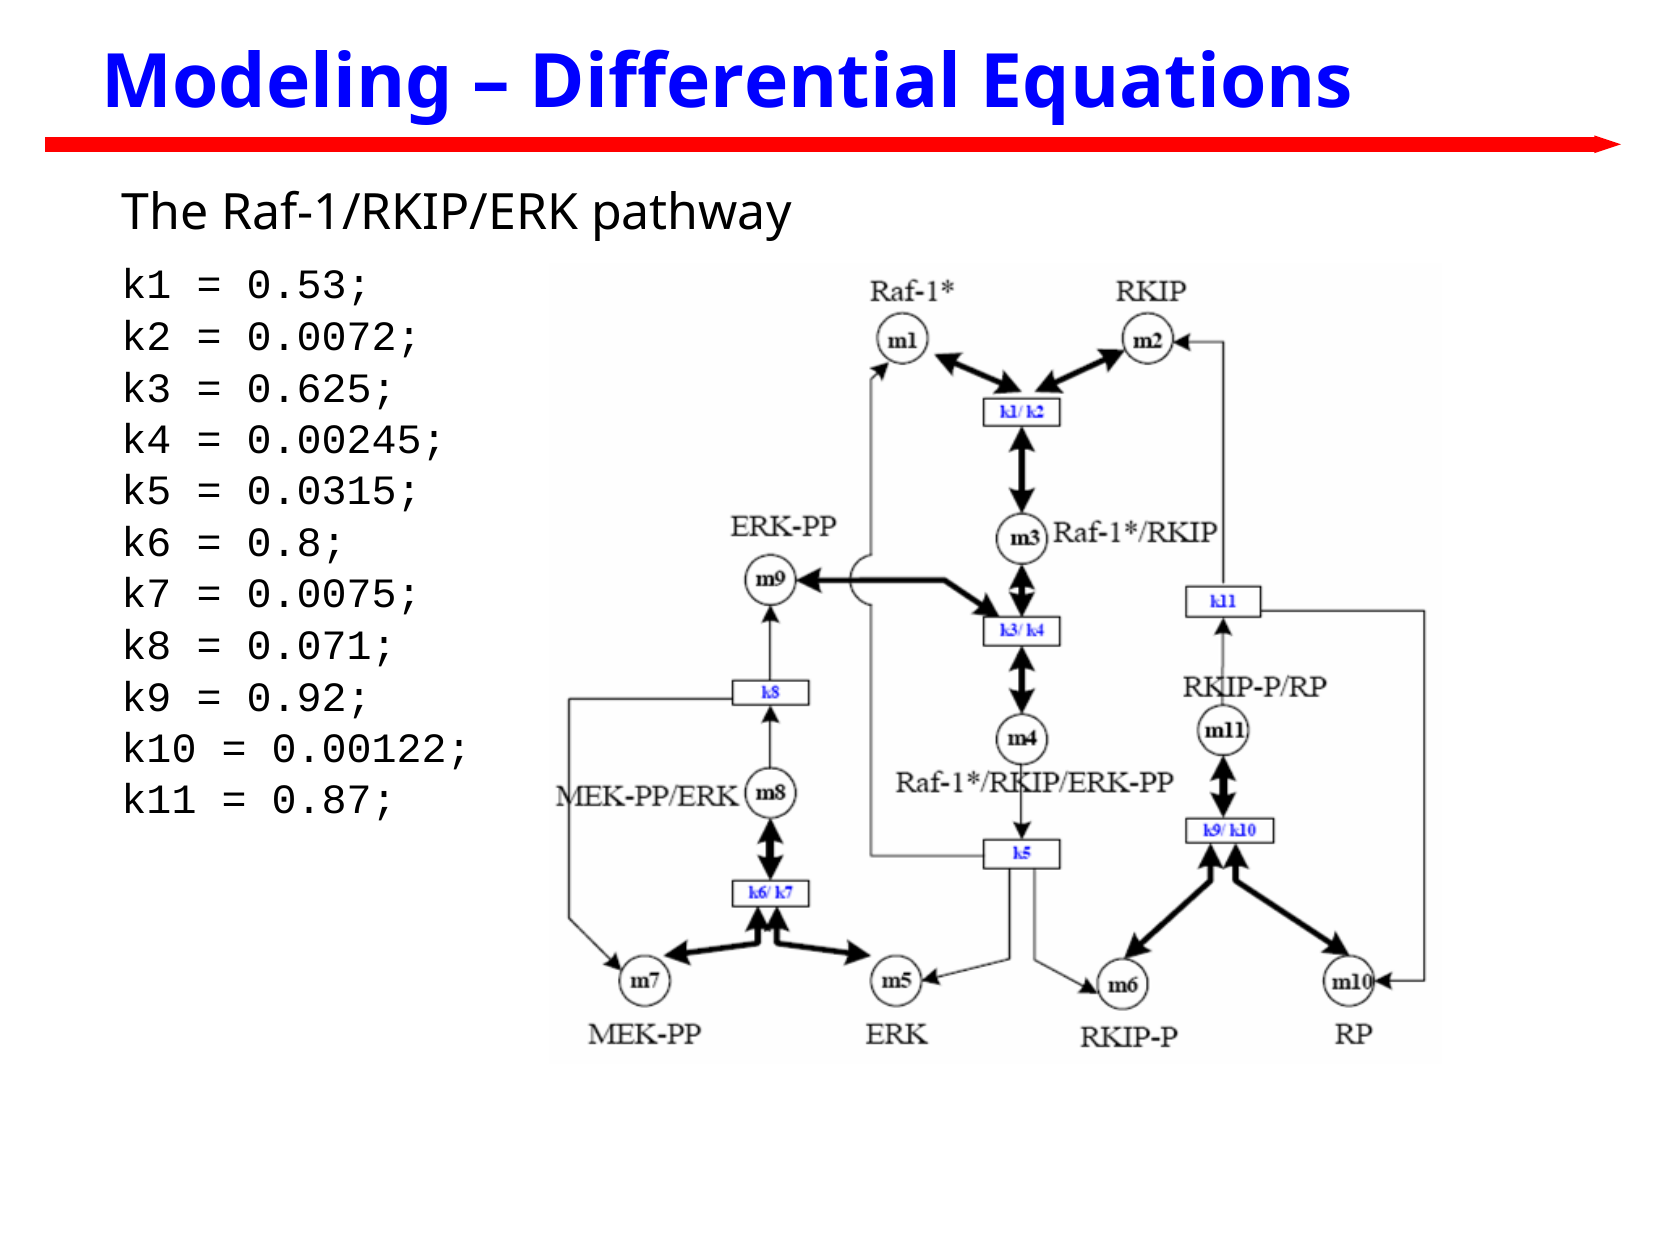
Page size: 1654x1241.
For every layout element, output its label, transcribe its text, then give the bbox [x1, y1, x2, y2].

picture [549, 262, 1443, 1064]
list The Raf-1/RKIP/ERK pathway k1 = 0.53; k2 = 0.0072; k3 = 0.625; k4 = 0.00245; k5 = 0.0315; k6 = 0.8; k7 = 0.0075; k8 = 0.071; k9 = 0.92; k10 = 0.00122; k11 = 0.87; [121, 175, 1534, 1127]
title Modeling – Differential Equations [101, 27, 1514, 130]
